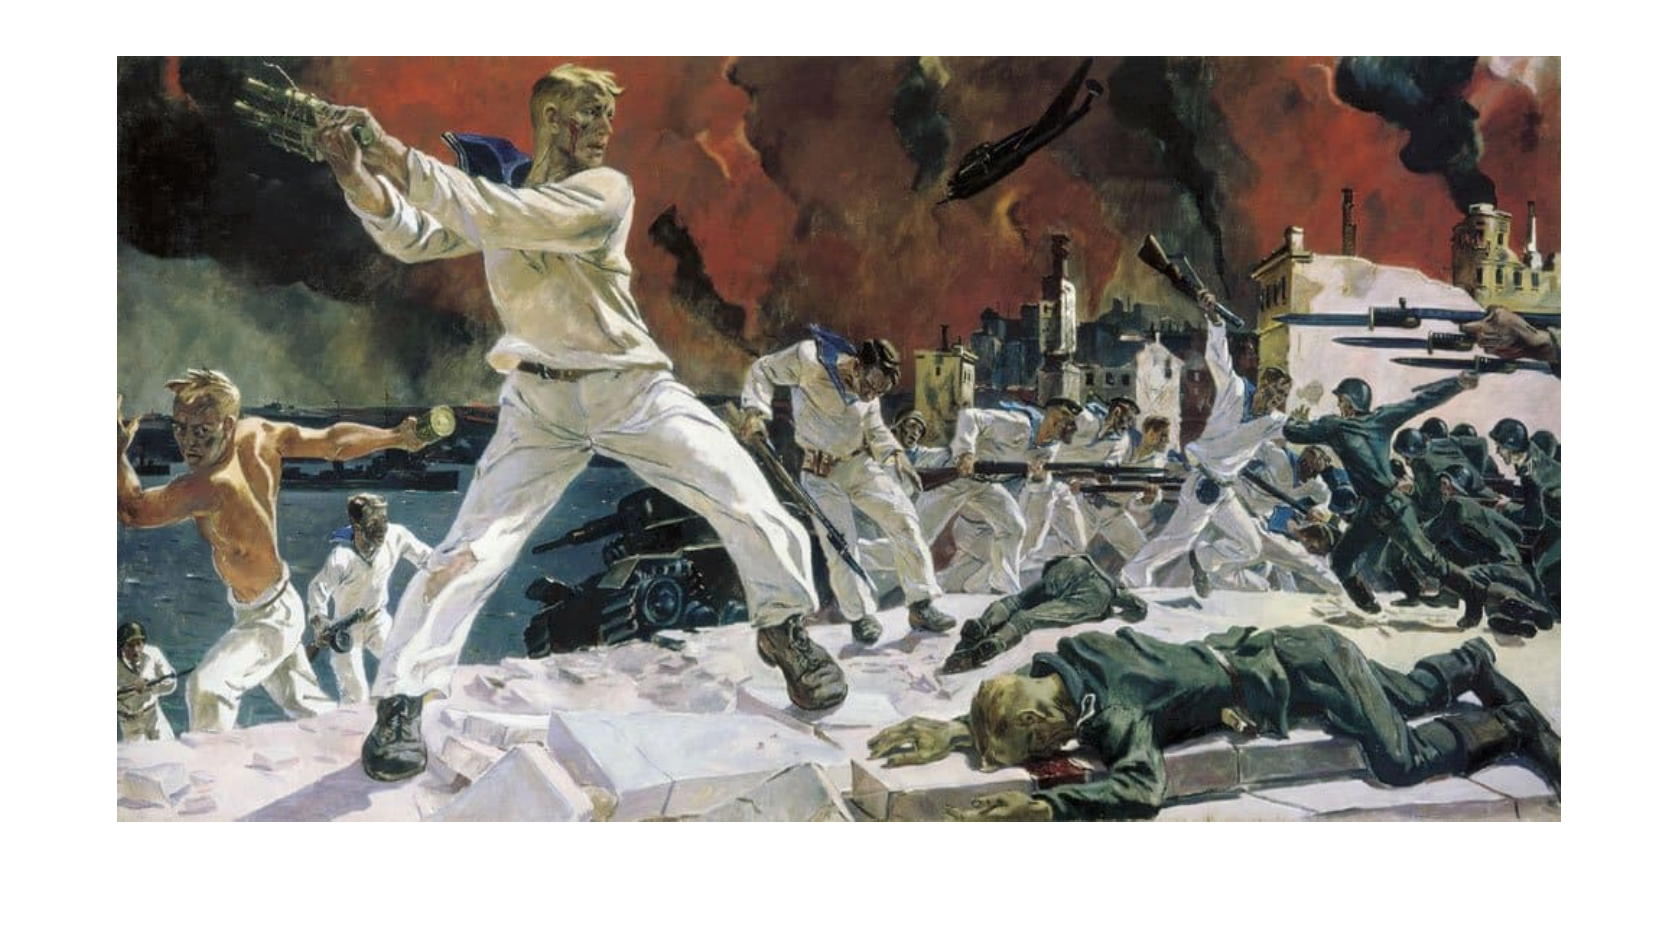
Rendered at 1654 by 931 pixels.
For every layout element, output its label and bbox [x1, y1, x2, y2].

picture [117, 56, 1561, 822]
